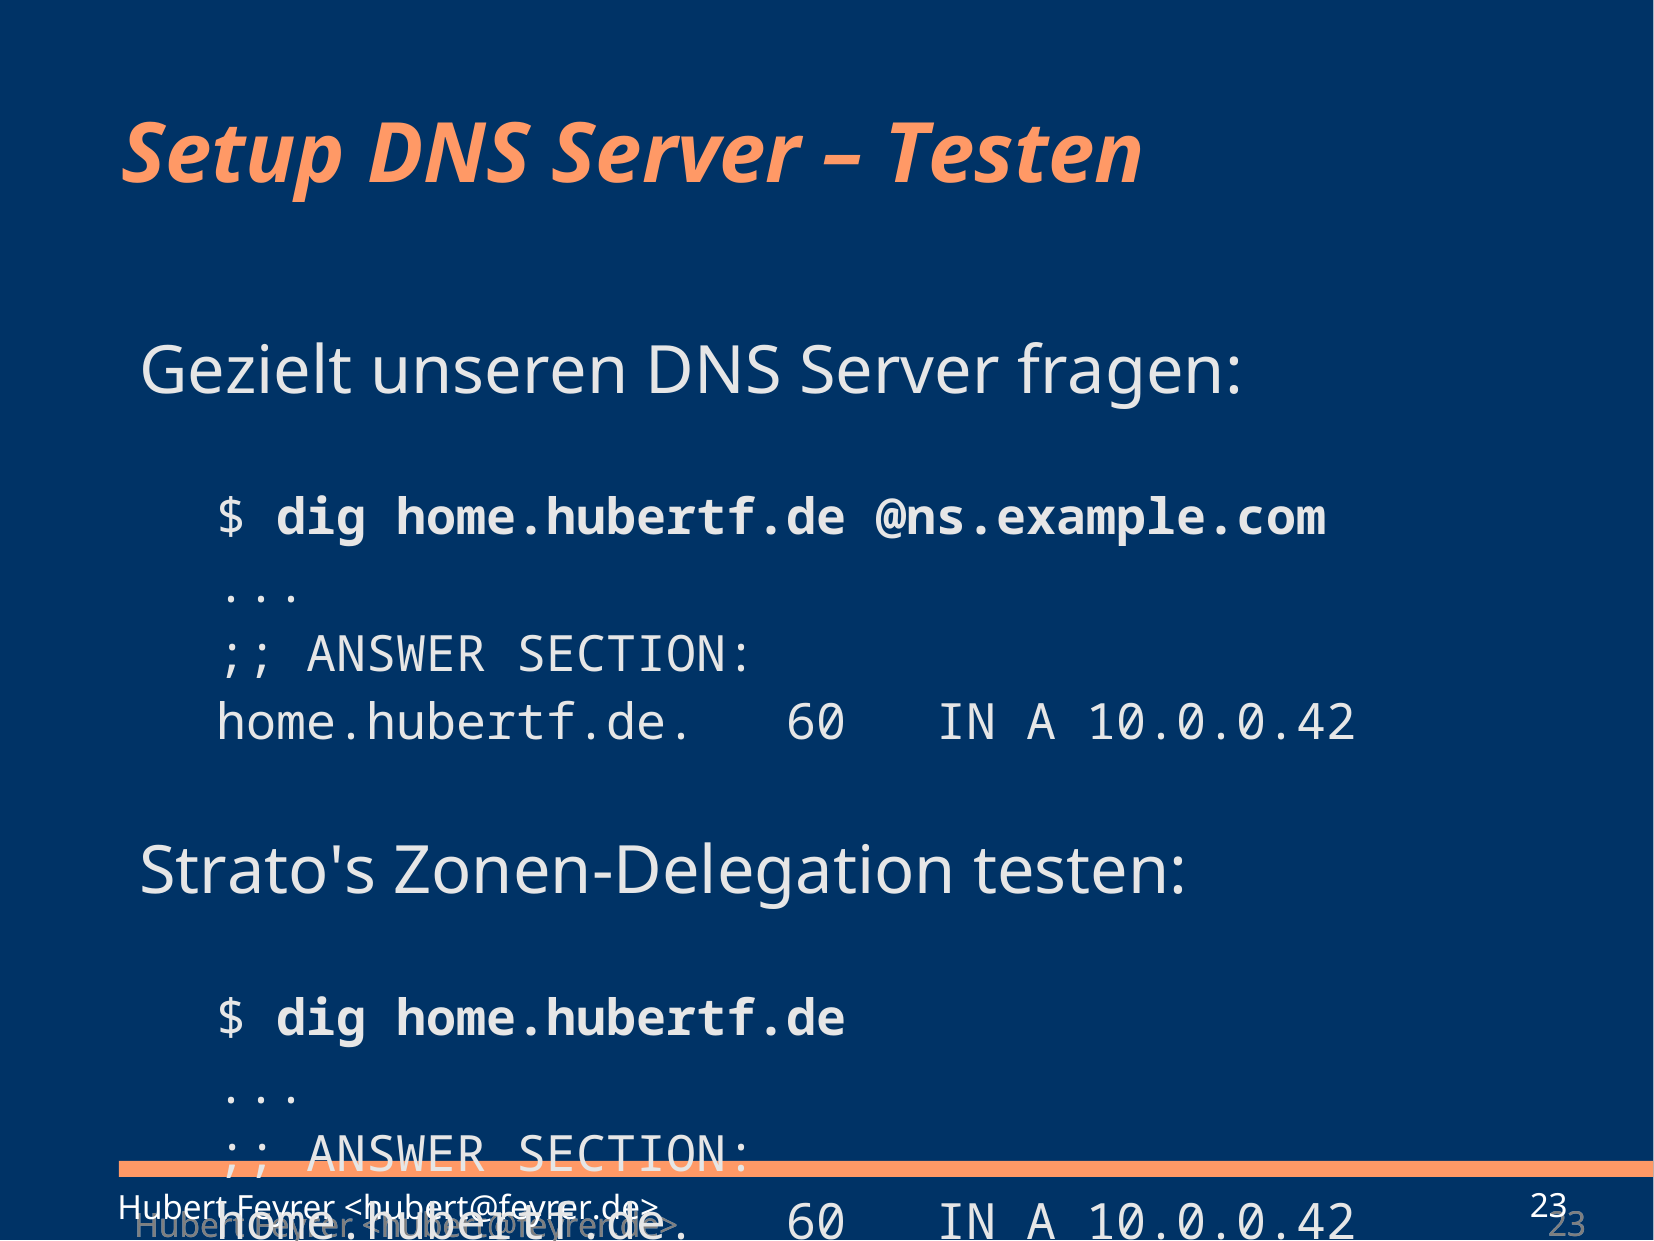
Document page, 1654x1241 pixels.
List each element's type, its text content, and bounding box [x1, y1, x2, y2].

list Gezielt unseren DNS Server fragen: $ dig home.hubertf.de @ns.example.com ... ;; ANSWER SECTION: home.hubertf.de. 60 IN A 10.0.0.42 Strato's Zonen-Delegation testen: $ dig home.hubertf.de ... ;; ANSWER SECTION: home.hubertf.de. 60 IN A 10.0.0.42 [121, 322, 1561, 1126]
title Setup DNS Server – Testen [121, 46, 1534, 254]
